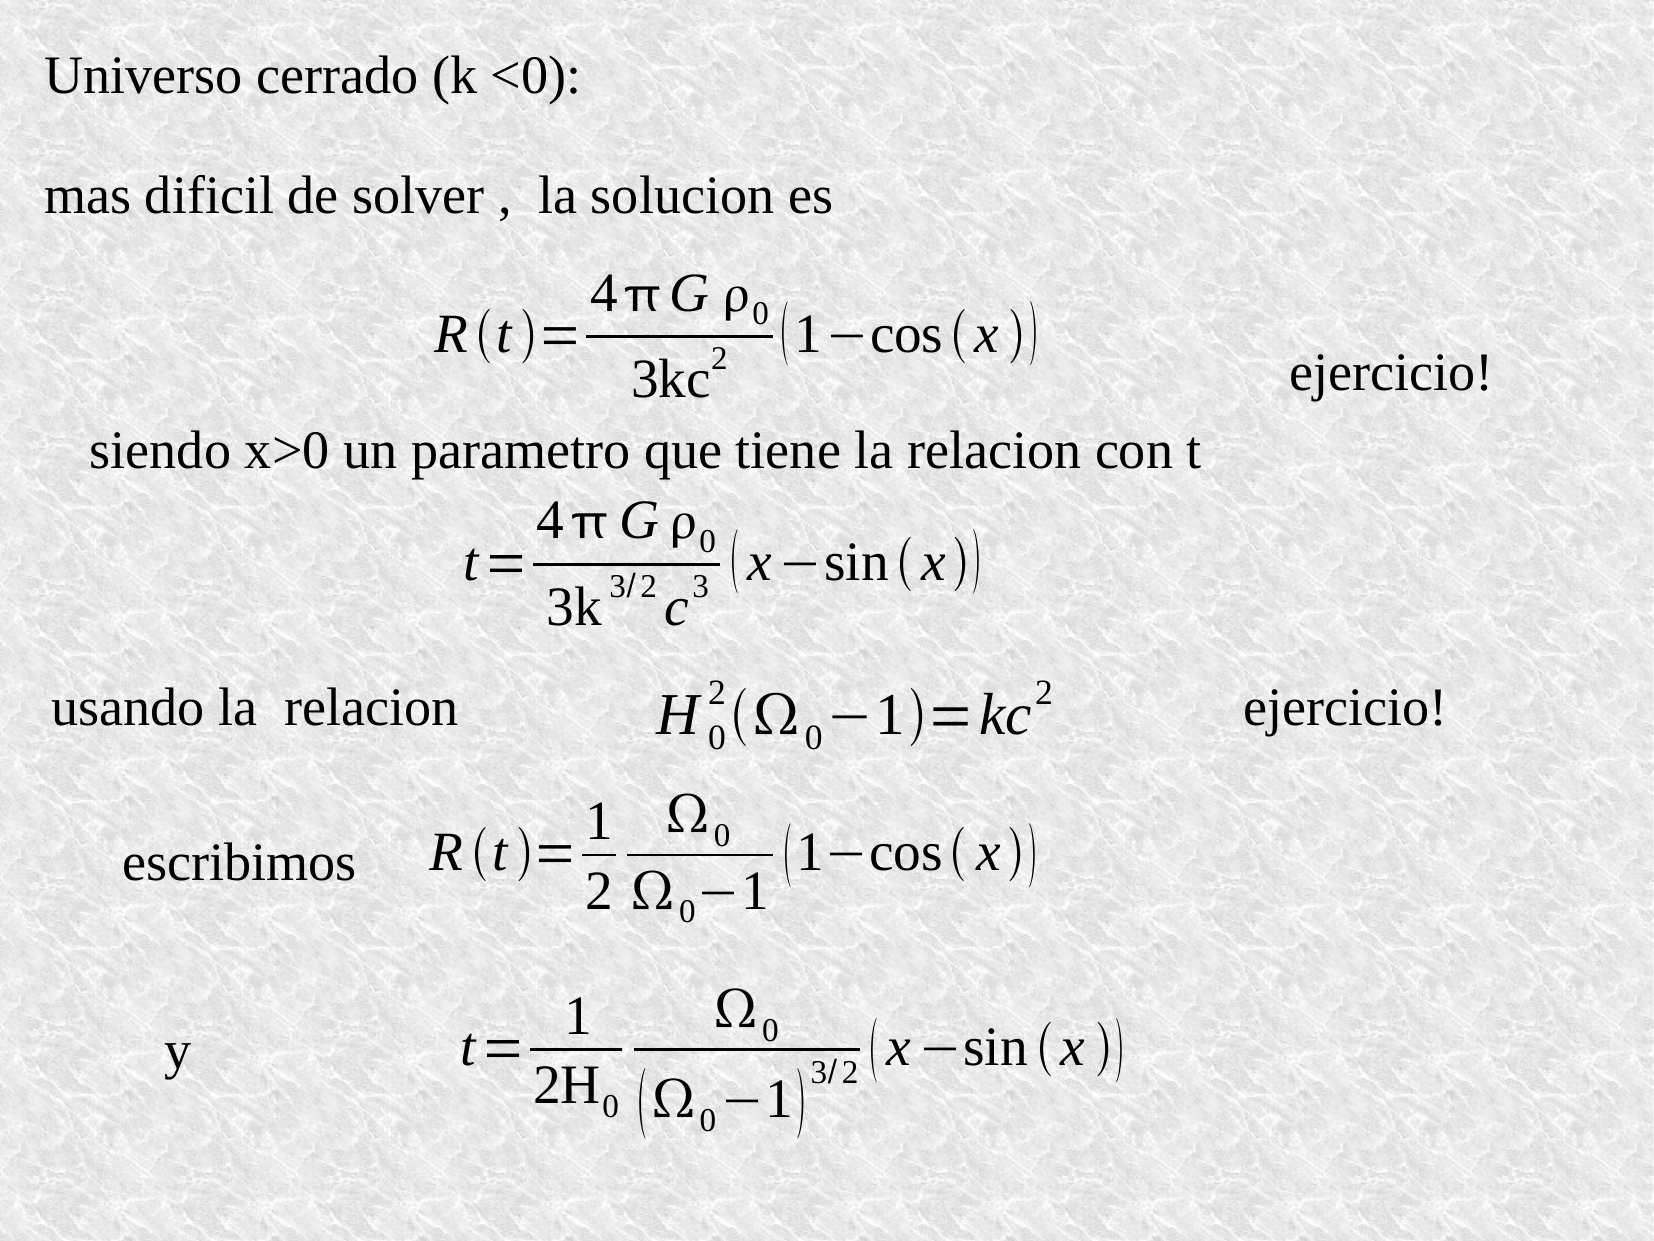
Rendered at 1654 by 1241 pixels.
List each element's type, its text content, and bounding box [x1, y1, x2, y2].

text_box usando la relacion [36, 669, 488, 751]
text_box ejercicio! [1228, 669, 1463, 751]
text_box Universo cerrado (k <0): mas dificil de solver , la solucion es [29, 37, 863, 249]
text_box y [149, 1012, 207, 1093]
chart [416, 262, 1051, 410]
picture [0, 0, 1654, 1241]
text_box ejercicio! [1275, 335, 1509, 416]
chart [637, 675, 1066, 758]
text_box siendo x>0 un parametro que tiene la relacion con t [75, 412, 1218, 493]
chart [450, 490, 996, 652]
chart [446, 982, 1137, 1143]
text_box escribimos [107, 825, 412, 906]
chart [412, 787, 1051, 930]
